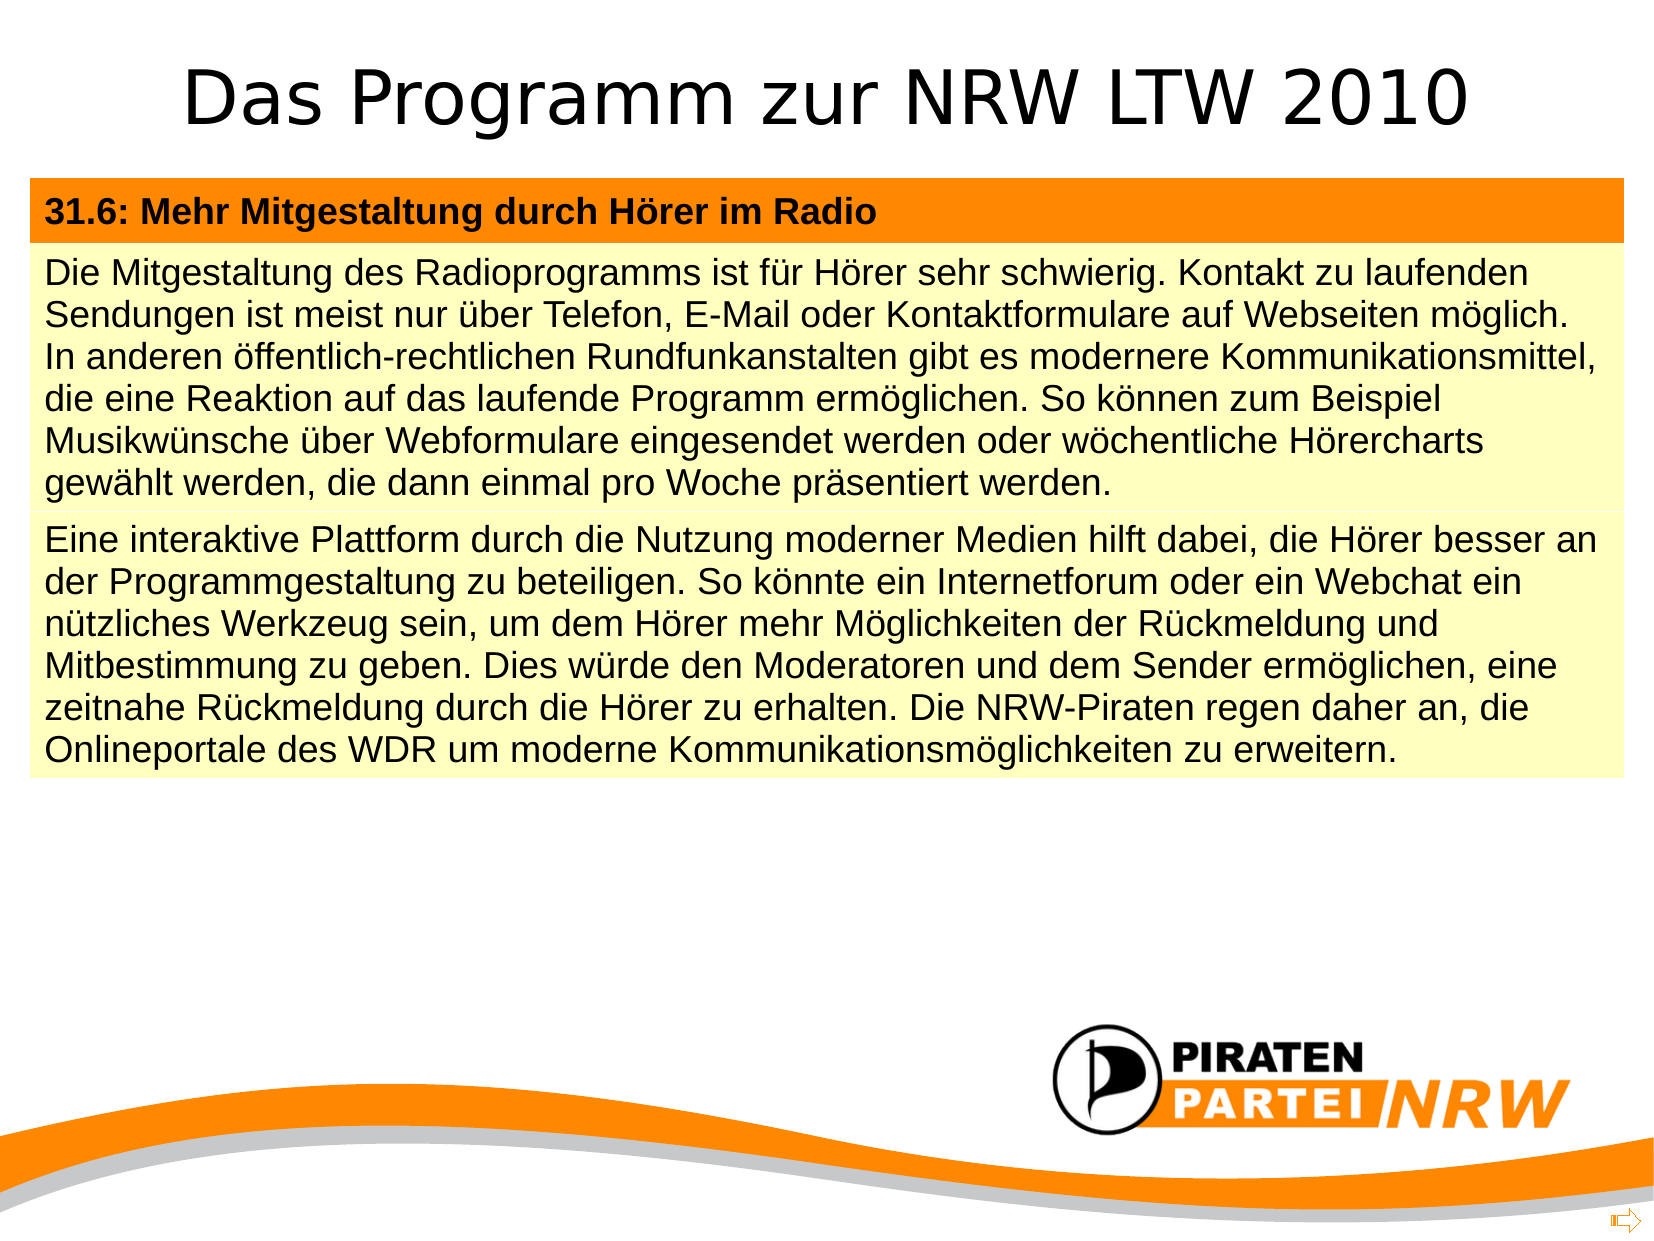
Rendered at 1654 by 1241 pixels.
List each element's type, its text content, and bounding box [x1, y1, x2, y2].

table_cell Eine interaktive Plattform durch die Nutzung moderner Medien hilft dabei, die Hörer besser an der Programmgestaltung zu beteiligen. So könnte ein Internetforum oder ein Webchat ein nützliches Werkzeug sein, um dem Hörer mehr Möglichkeiten der Rückmeldung und Mitbestimmung zu geben. Dies würde den Moderatoren und dem Sender ermöglichen, eine zeitnahe Rückmeldung durch die Hörer zu erhalten. Die NRW-Piraten regen daher an, die Onlineportale des WDR um moderne Kommunikationsmöglichkeiten zu erweitern. [30, 512, 1624, 778]
title Das Programm zur NRW LTW 2010 [82, 54, 1571, 143]
table_cell Die Mitgestaltung des Radioprogramms ist für Hörer sehr schwierig. Kontakt zu laufenden Sendungen ist meist nur über Telefon, E-Mail oder Kontaktformulare auf Webseiten möglich. In anderen öffentlich-rechtlichen Rundfunkanstalten gibt es modernere Kommunikationsmittel, die eine Reaktion auf das laufende Programm ermöglichen. So können zum Beispiel Musikwünsche über Webformulare eingesendet werden oder wöchentliche Hörercharts gewählt werden, die dann einmal pro Woche präsentiert werden. [30, 244, 1624, 511]
table_header 31.6: ﻿Mehr Mitgestaltung durch Hörer im Radio [30, 178, 1624, 243]
picture [1045, 1021, 1579, 1140]
